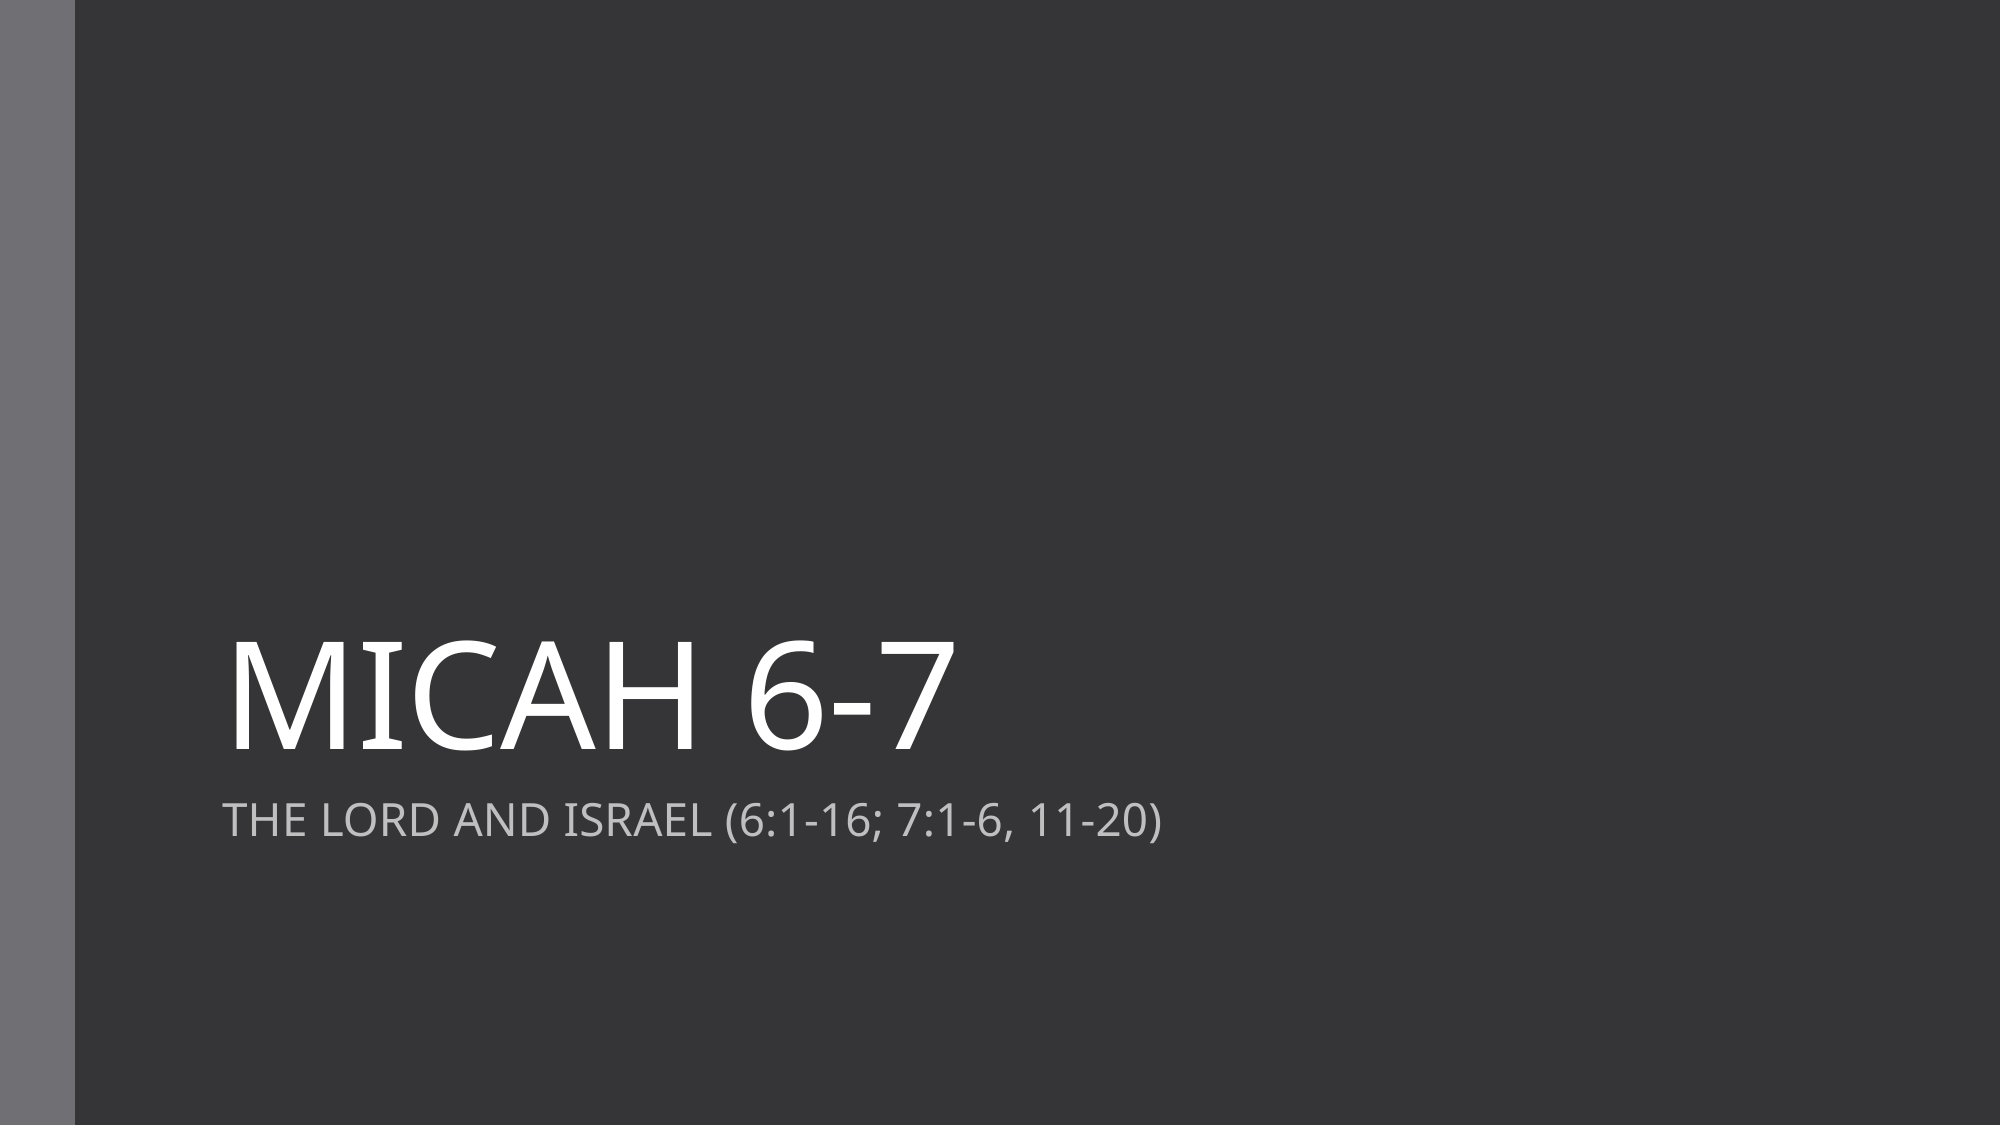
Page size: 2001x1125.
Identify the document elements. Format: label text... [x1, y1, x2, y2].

title MICAH 6-7 [206, 124, 1752, 787]
subtitle THE LORD AND ISRAEL (6:1-16; 7:1-6, 11-20) [206, 787, 1752, 1066]
